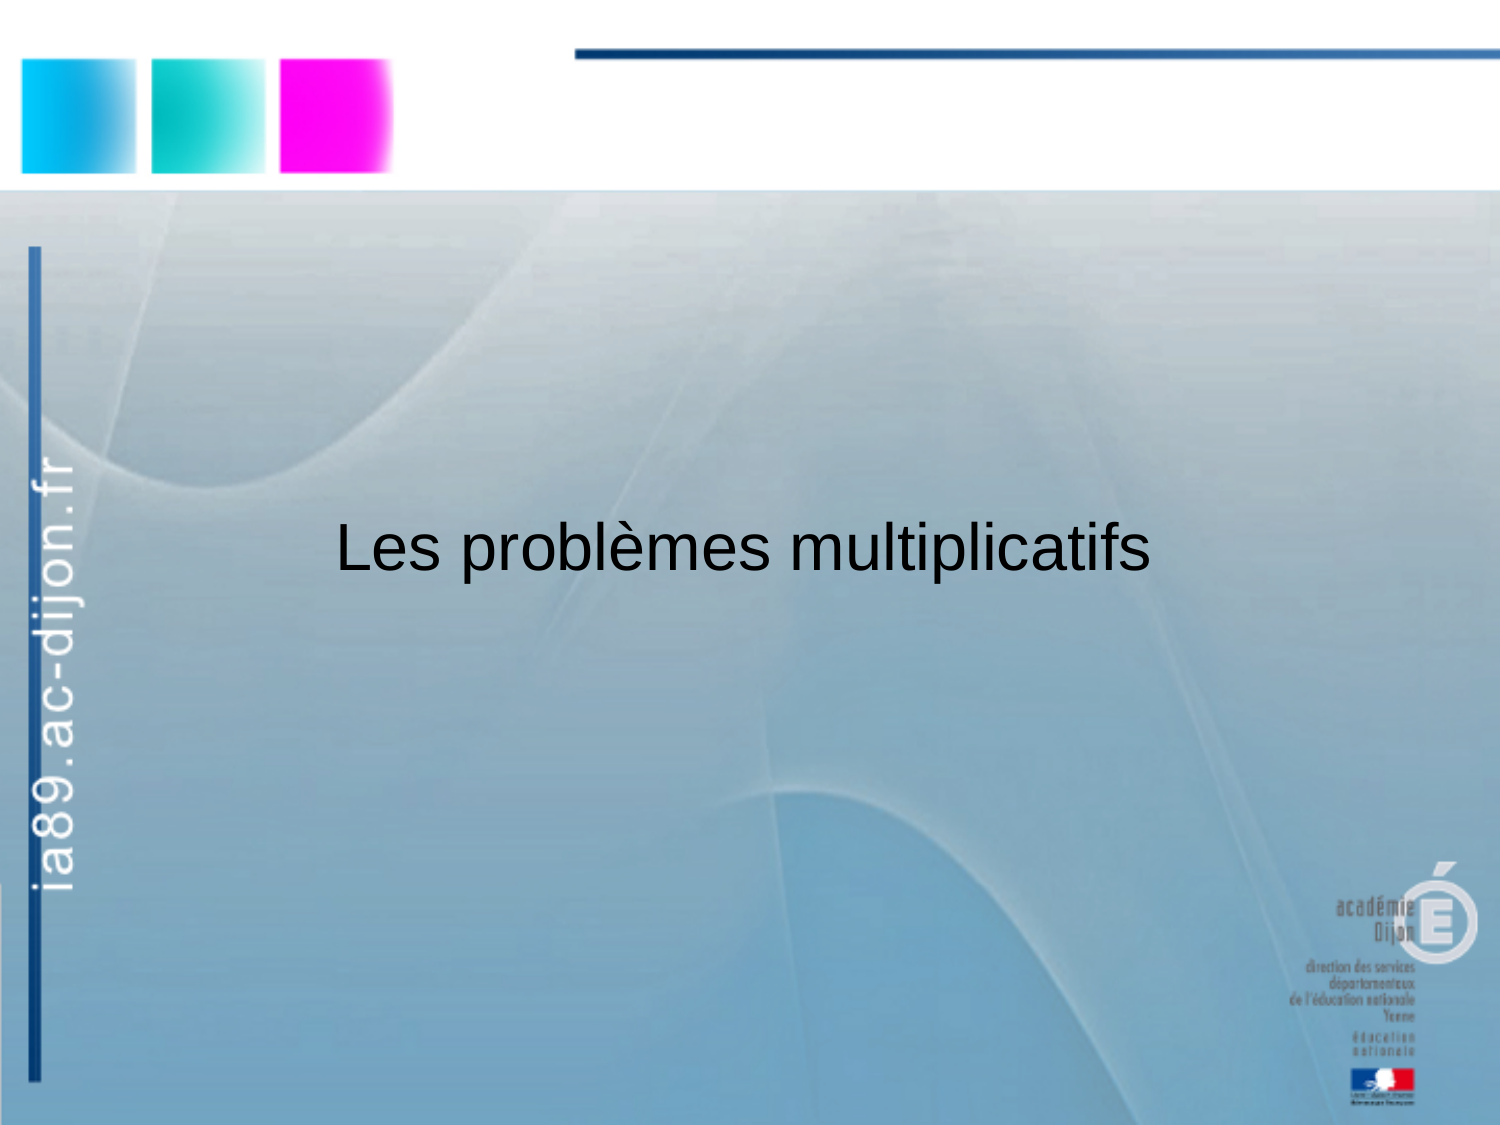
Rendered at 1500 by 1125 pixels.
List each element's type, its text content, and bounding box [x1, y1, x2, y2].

picture [0, 0, 1500, 1125]
text_box Les problèmes multiplicatifs [212, 496, 1276, 686]
